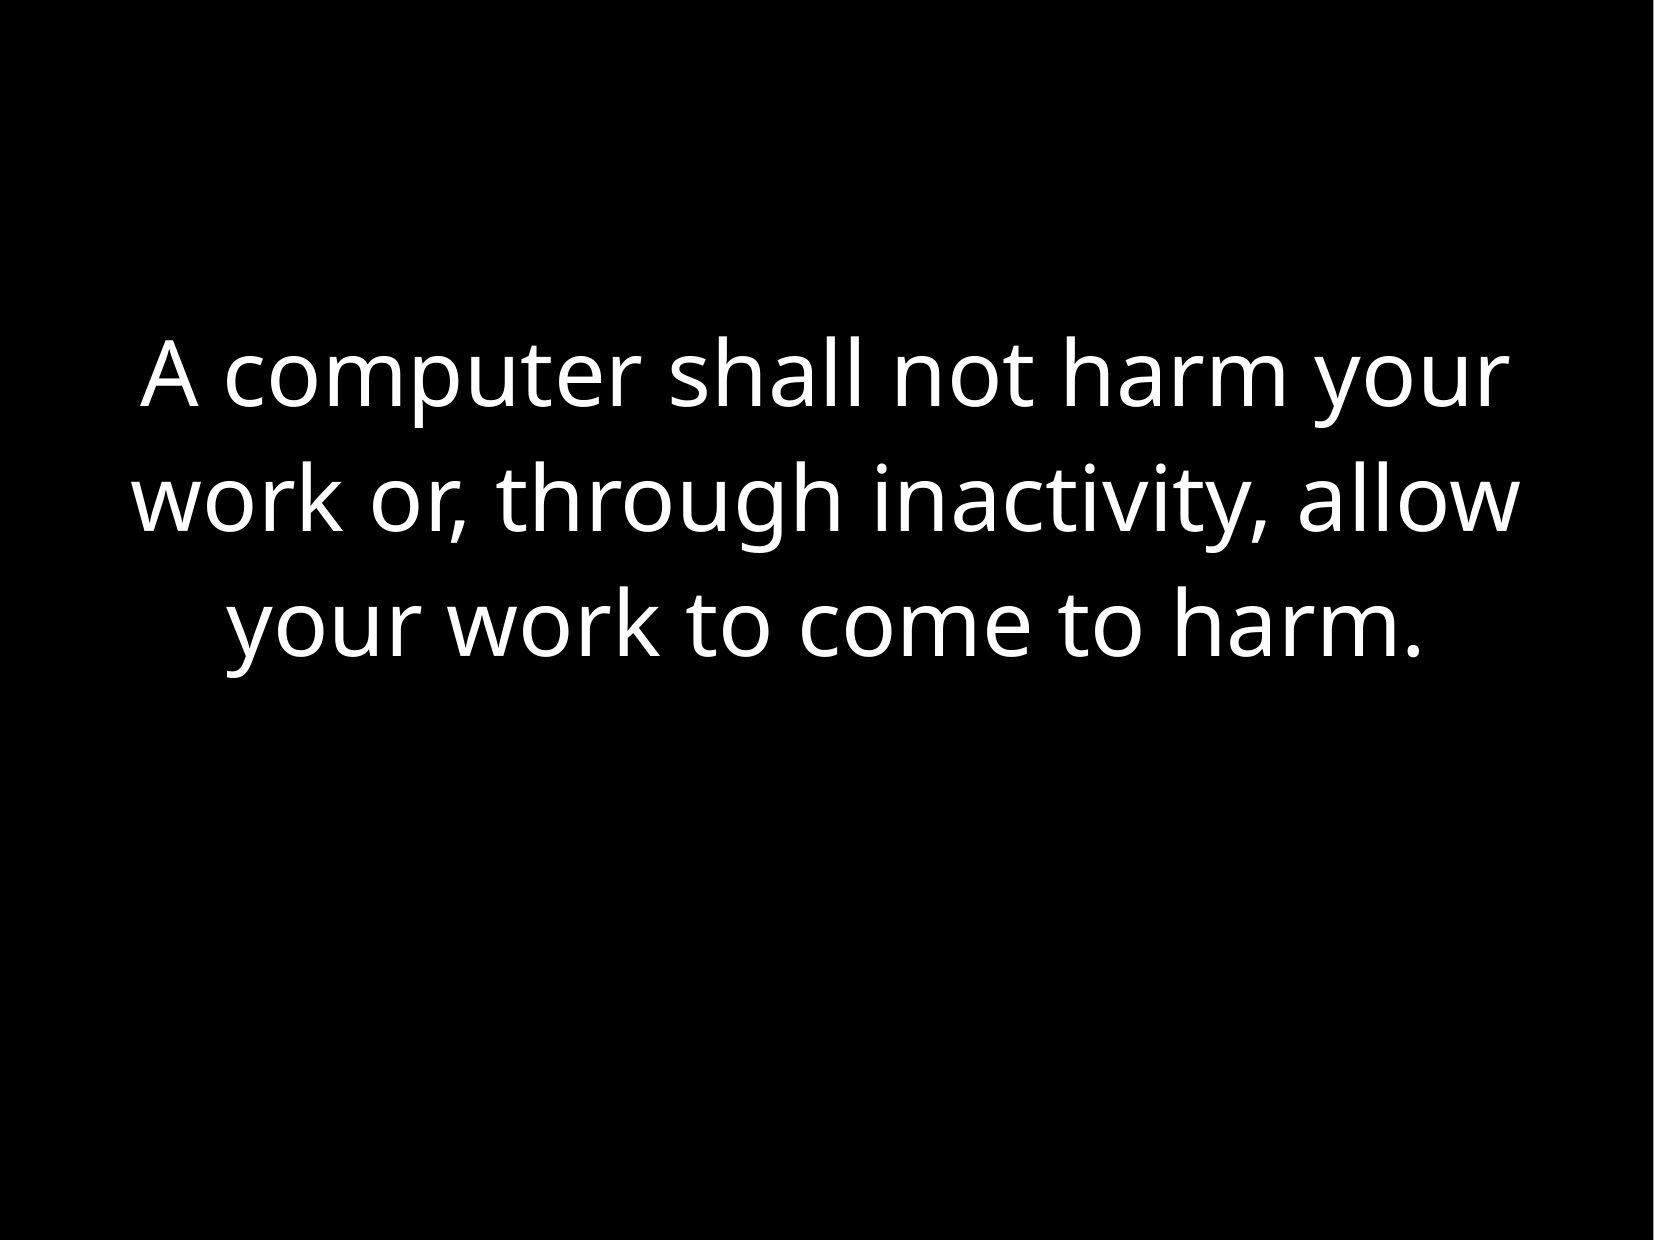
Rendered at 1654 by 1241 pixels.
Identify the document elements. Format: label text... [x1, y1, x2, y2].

title A computer shall not harm your work or, through inactivity, allow your work to come to harm. [82, 357, 1571, 634]
